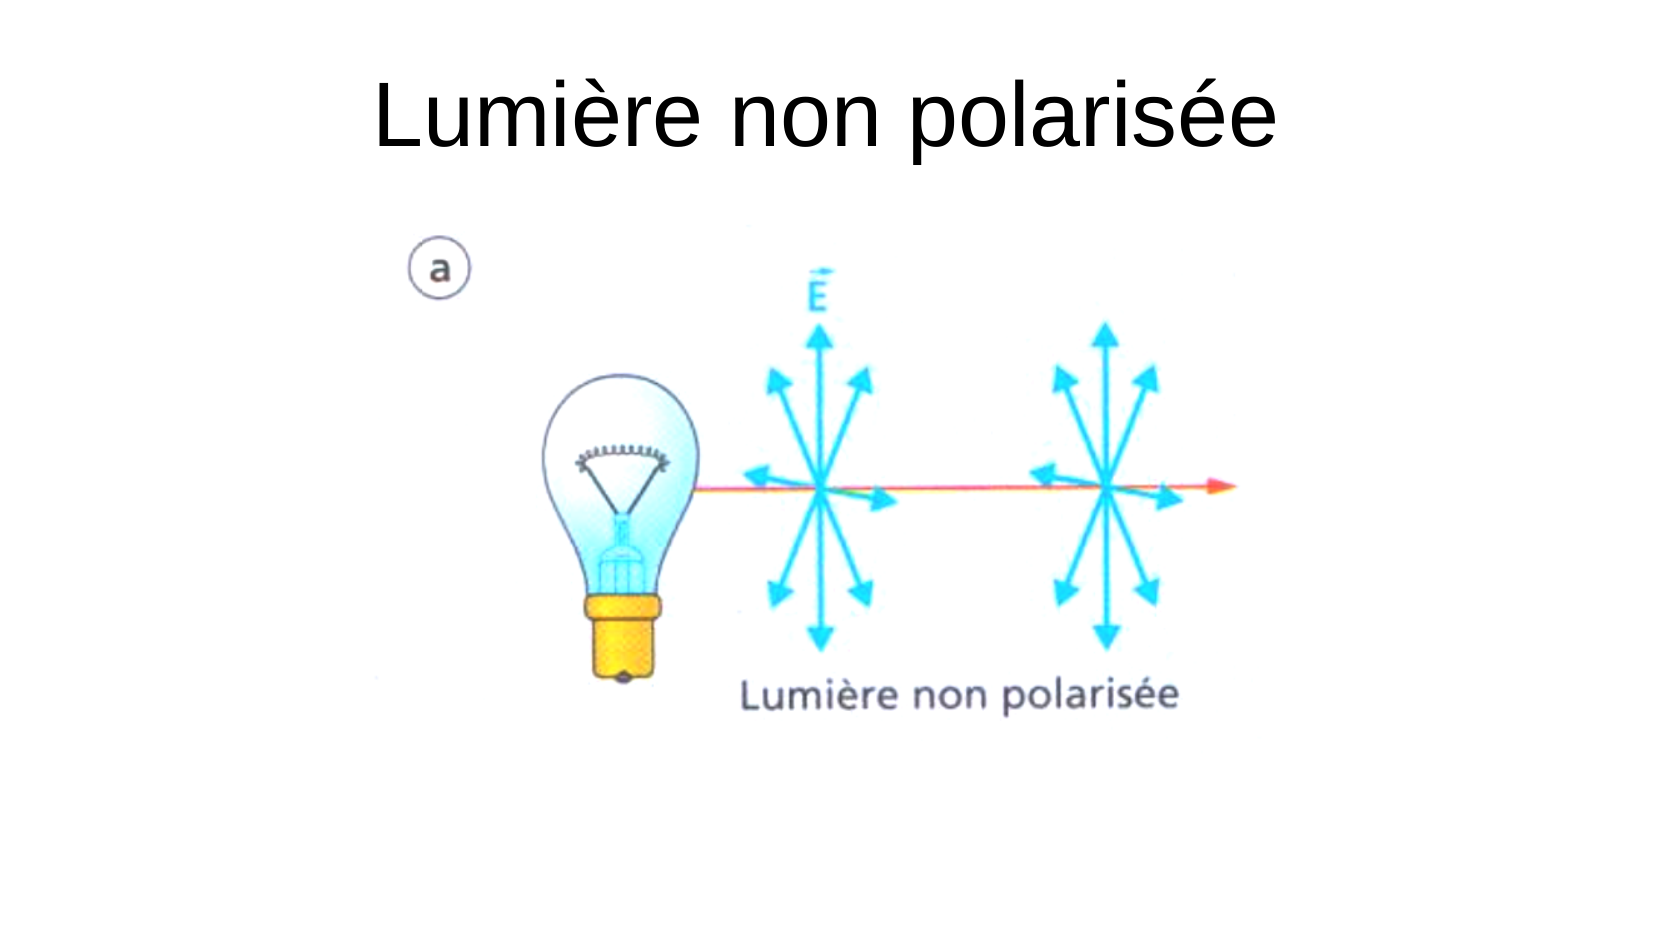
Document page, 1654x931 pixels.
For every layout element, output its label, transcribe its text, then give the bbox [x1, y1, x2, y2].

picture [371, 224, 1264, 761]
title Lumière non polarisée [82, 37, 1571, 193]
